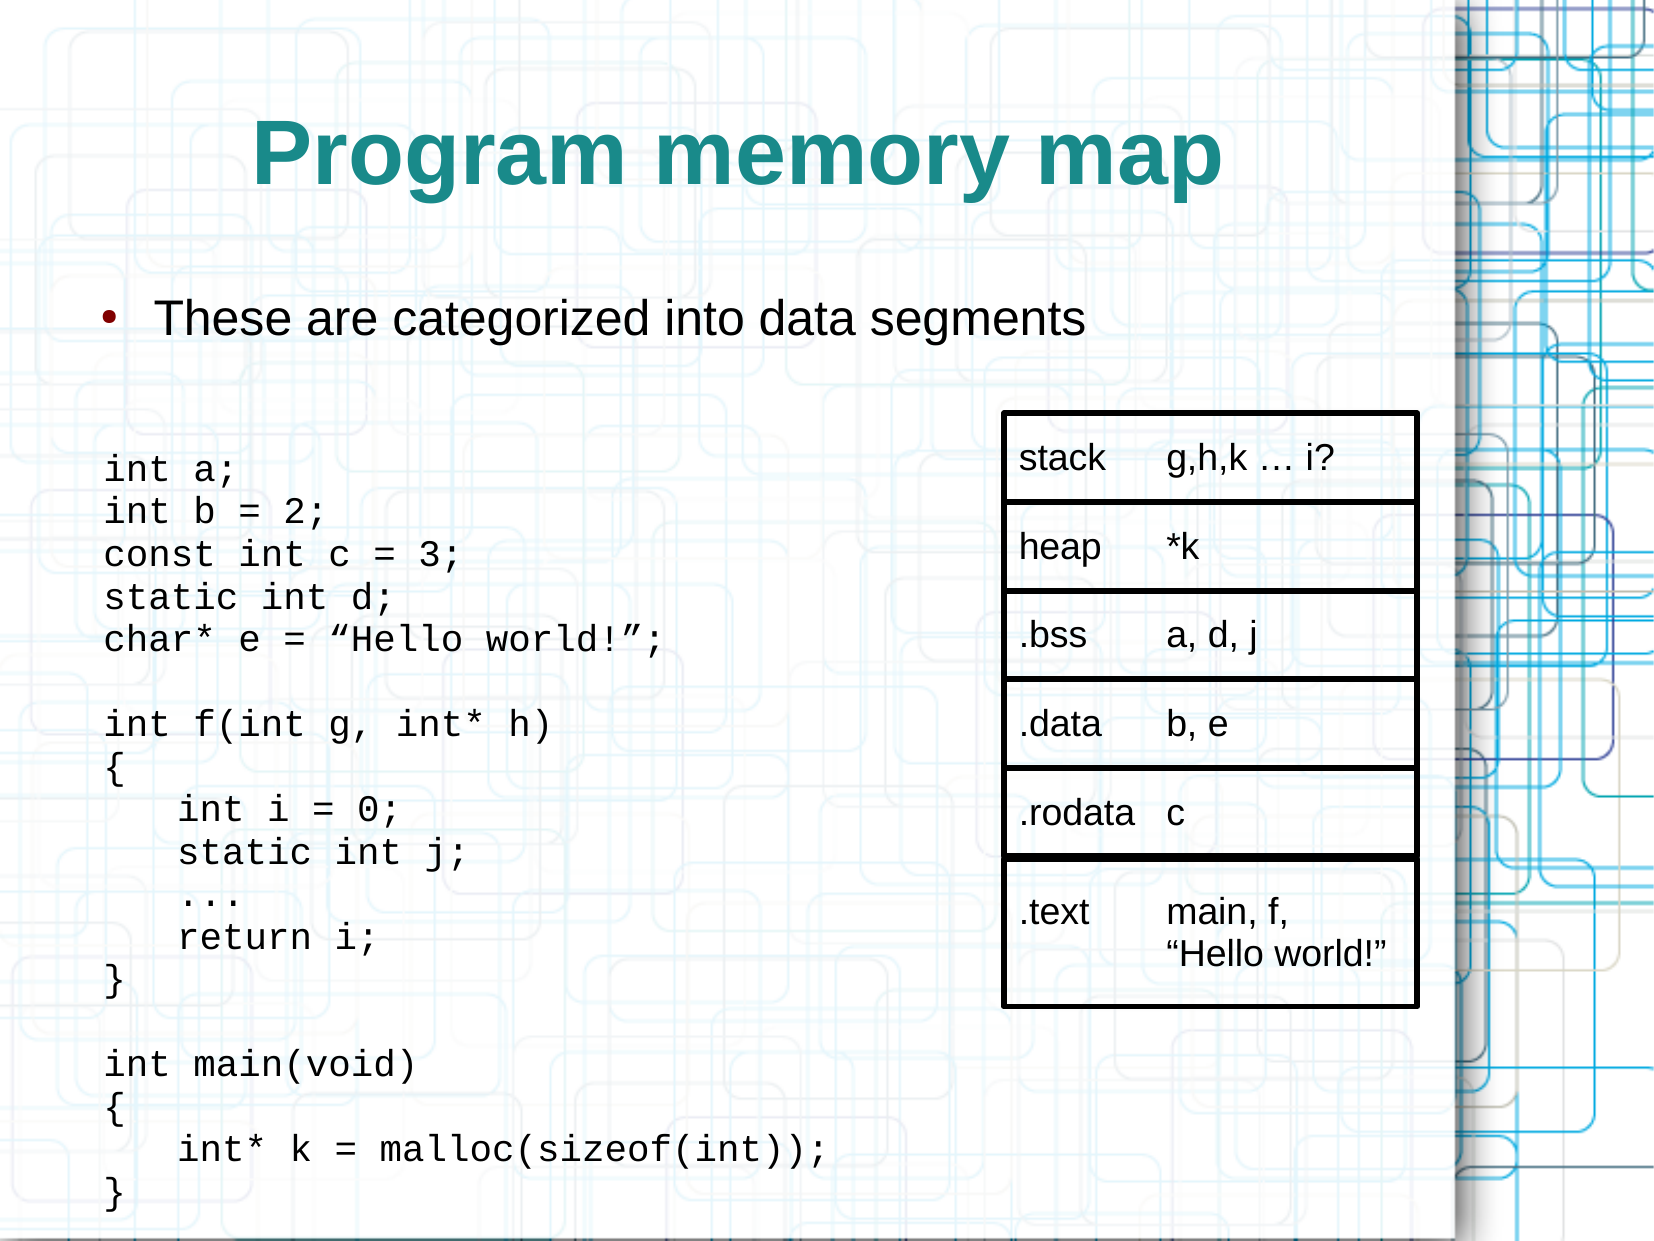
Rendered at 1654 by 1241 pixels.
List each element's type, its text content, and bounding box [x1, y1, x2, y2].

text_box .rodata c [1003, 767, 1418, 856]
text_box heap *k [1003, 501, 1418, 588]
text_box stack g,h,k … i? [1003, 413, 1418, 499]
title Program memory map [59, 49, 1418, 257]
text_box .data b, e [1003, 679, 1418, 765]
text_box .text main, f, “Hello world!” [1003, 858, 1418, 1007]
list These are categorized into data segments [82, 290, 1418, 384]
text_box .bss a, d, j [1003, 590, 1418, 676]
picture [0, 0, 1654, 1241]
text_box int a; int b = 2; const int c = 3; static int d; char* e = “Hello world!”; int f(int g, int* h) { int i = 0; static int j; ... return i; } int main(void) { int* k = malloc(sizeof(int)); } [88, 442, 1388, 1224]
